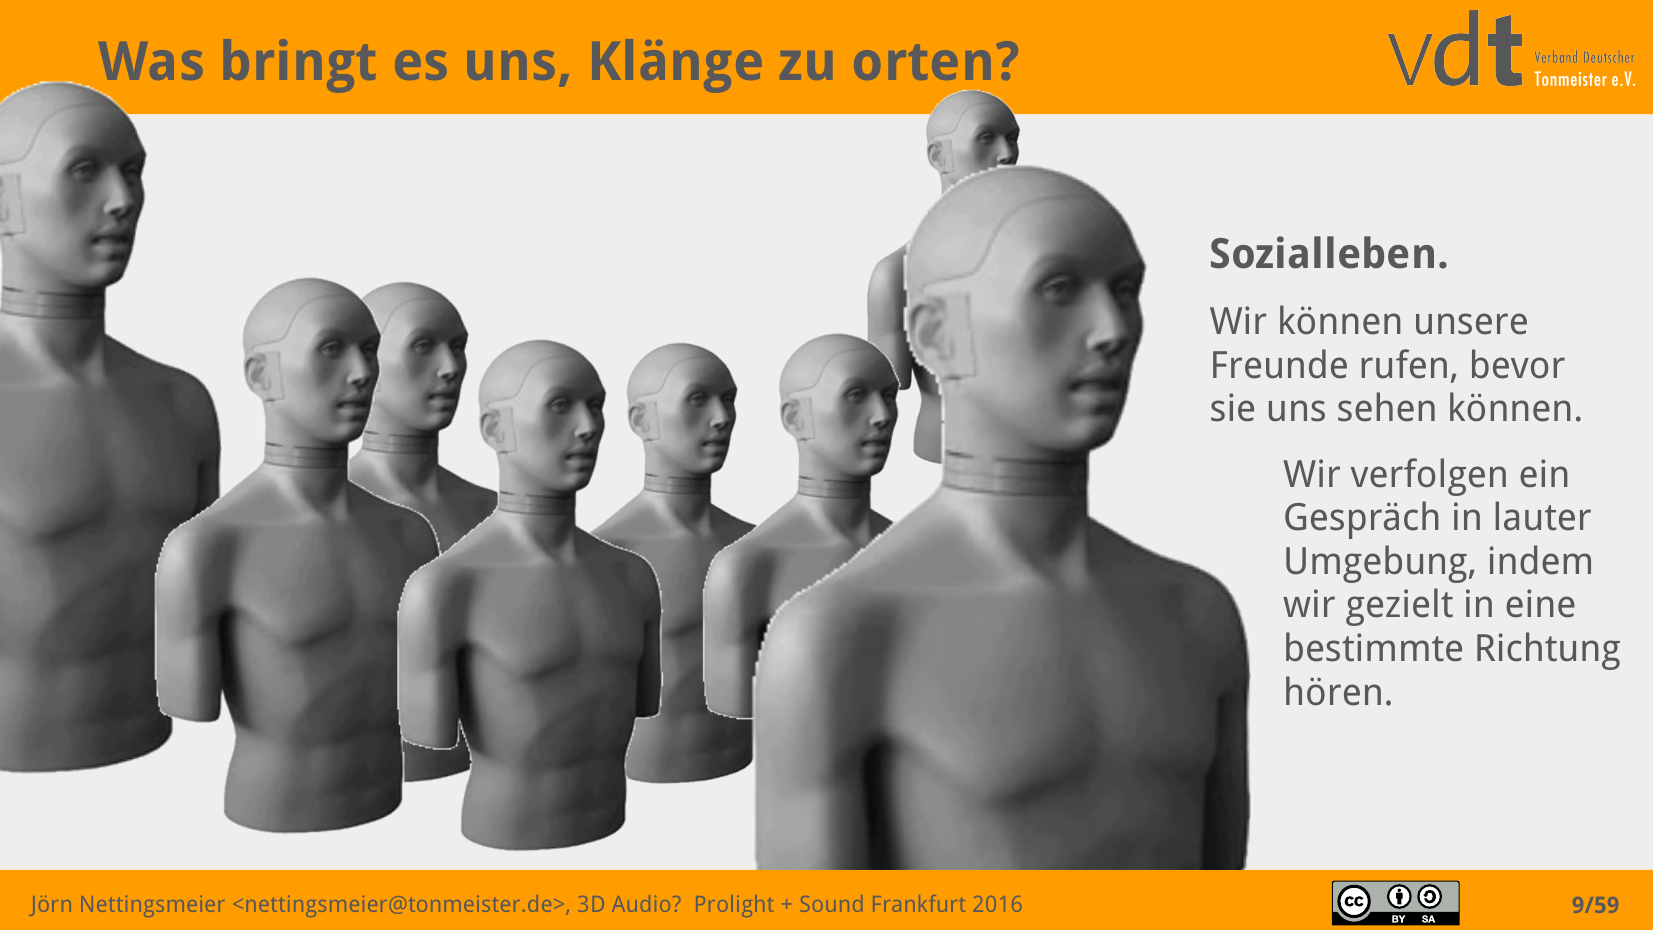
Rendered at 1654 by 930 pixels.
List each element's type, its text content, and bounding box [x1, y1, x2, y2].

list Sozialleben. Wir können unsere Freunde rufen, bevor sie uns sehen können. Wir verfolgen ein Gespräch in lauter Umgebung, indem wir gezielt in eine bestimmte Richtung hören. [1138, 229, 1653, 766]
picture [1377, 0, 1646, 104]
title Was bringt es uns, Klänge zu orten? [98, 4, 1216, 119]
picture [0, 34, 1370, 878]
